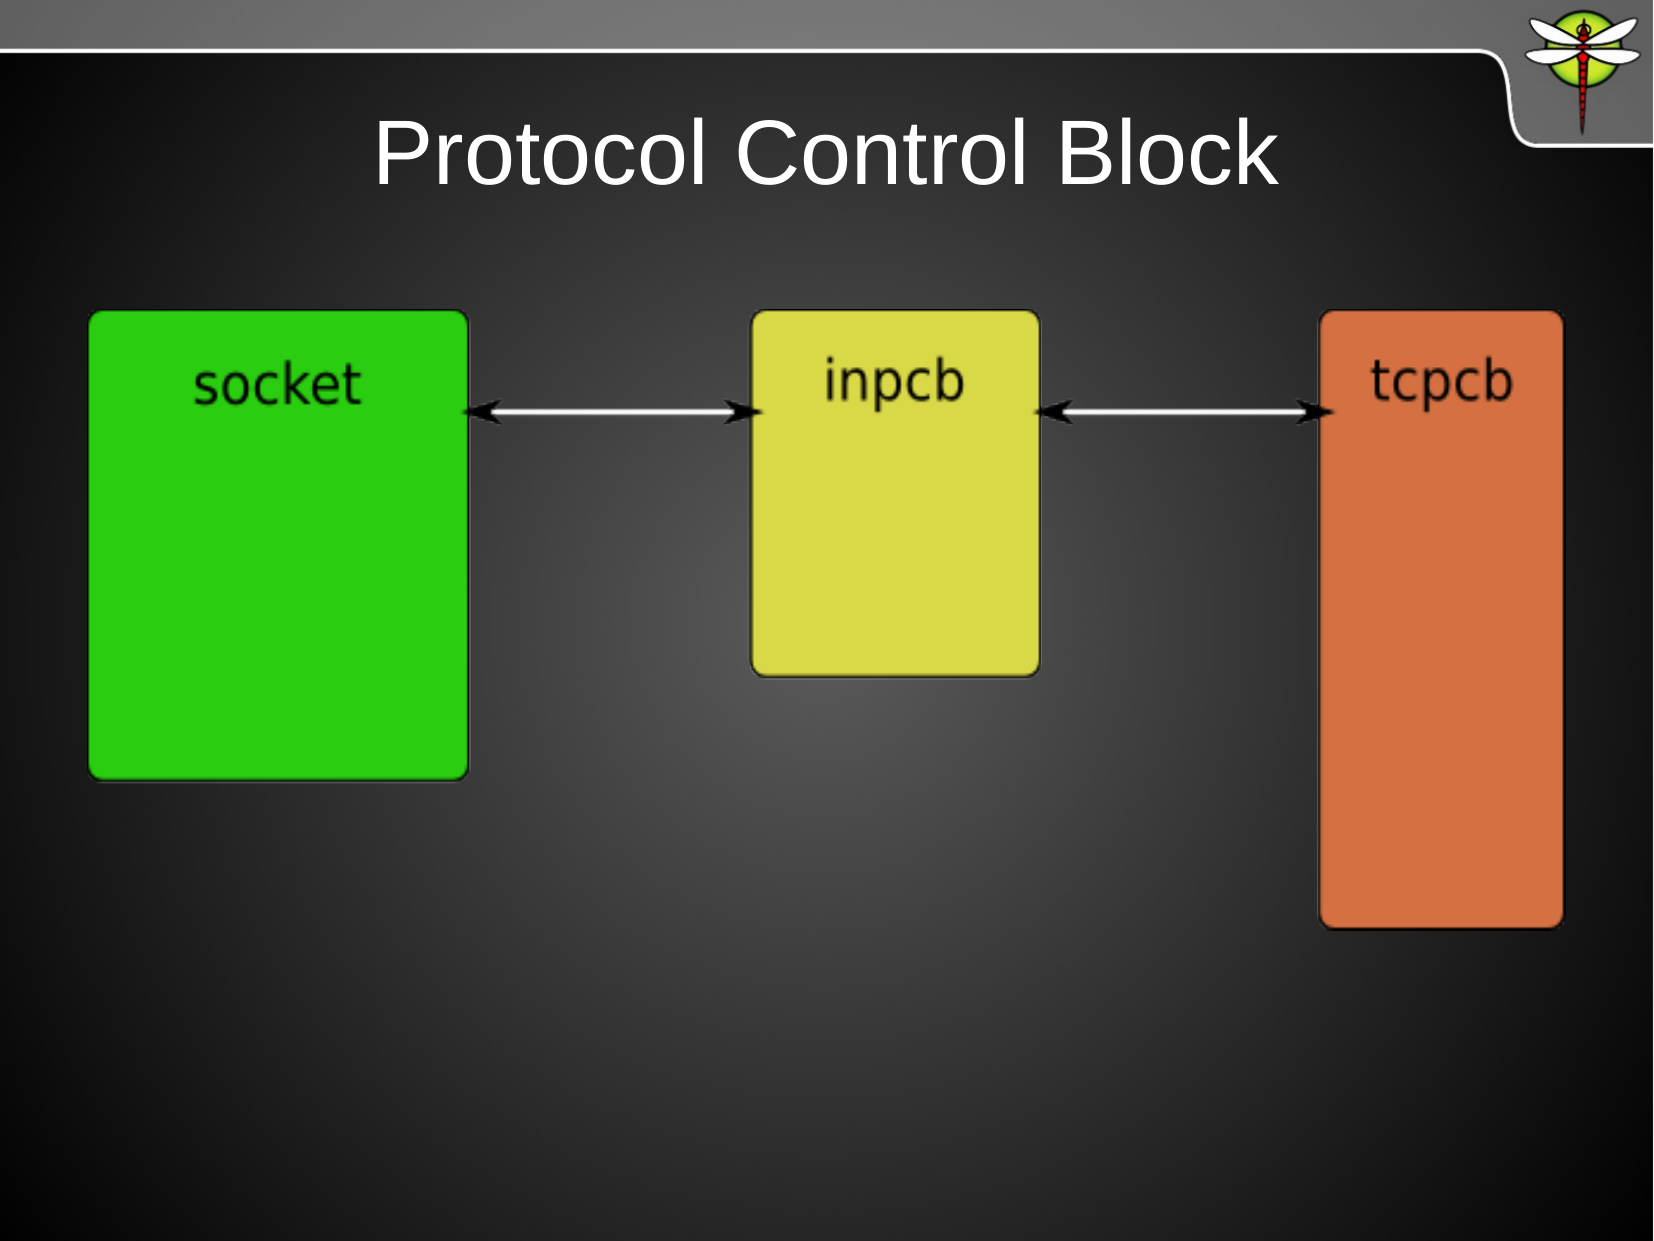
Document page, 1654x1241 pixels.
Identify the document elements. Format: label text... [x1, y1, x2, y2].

picture [0, 0, 1654, 1241]
title Protocol Control Block [82, 56, 1571, 250]
